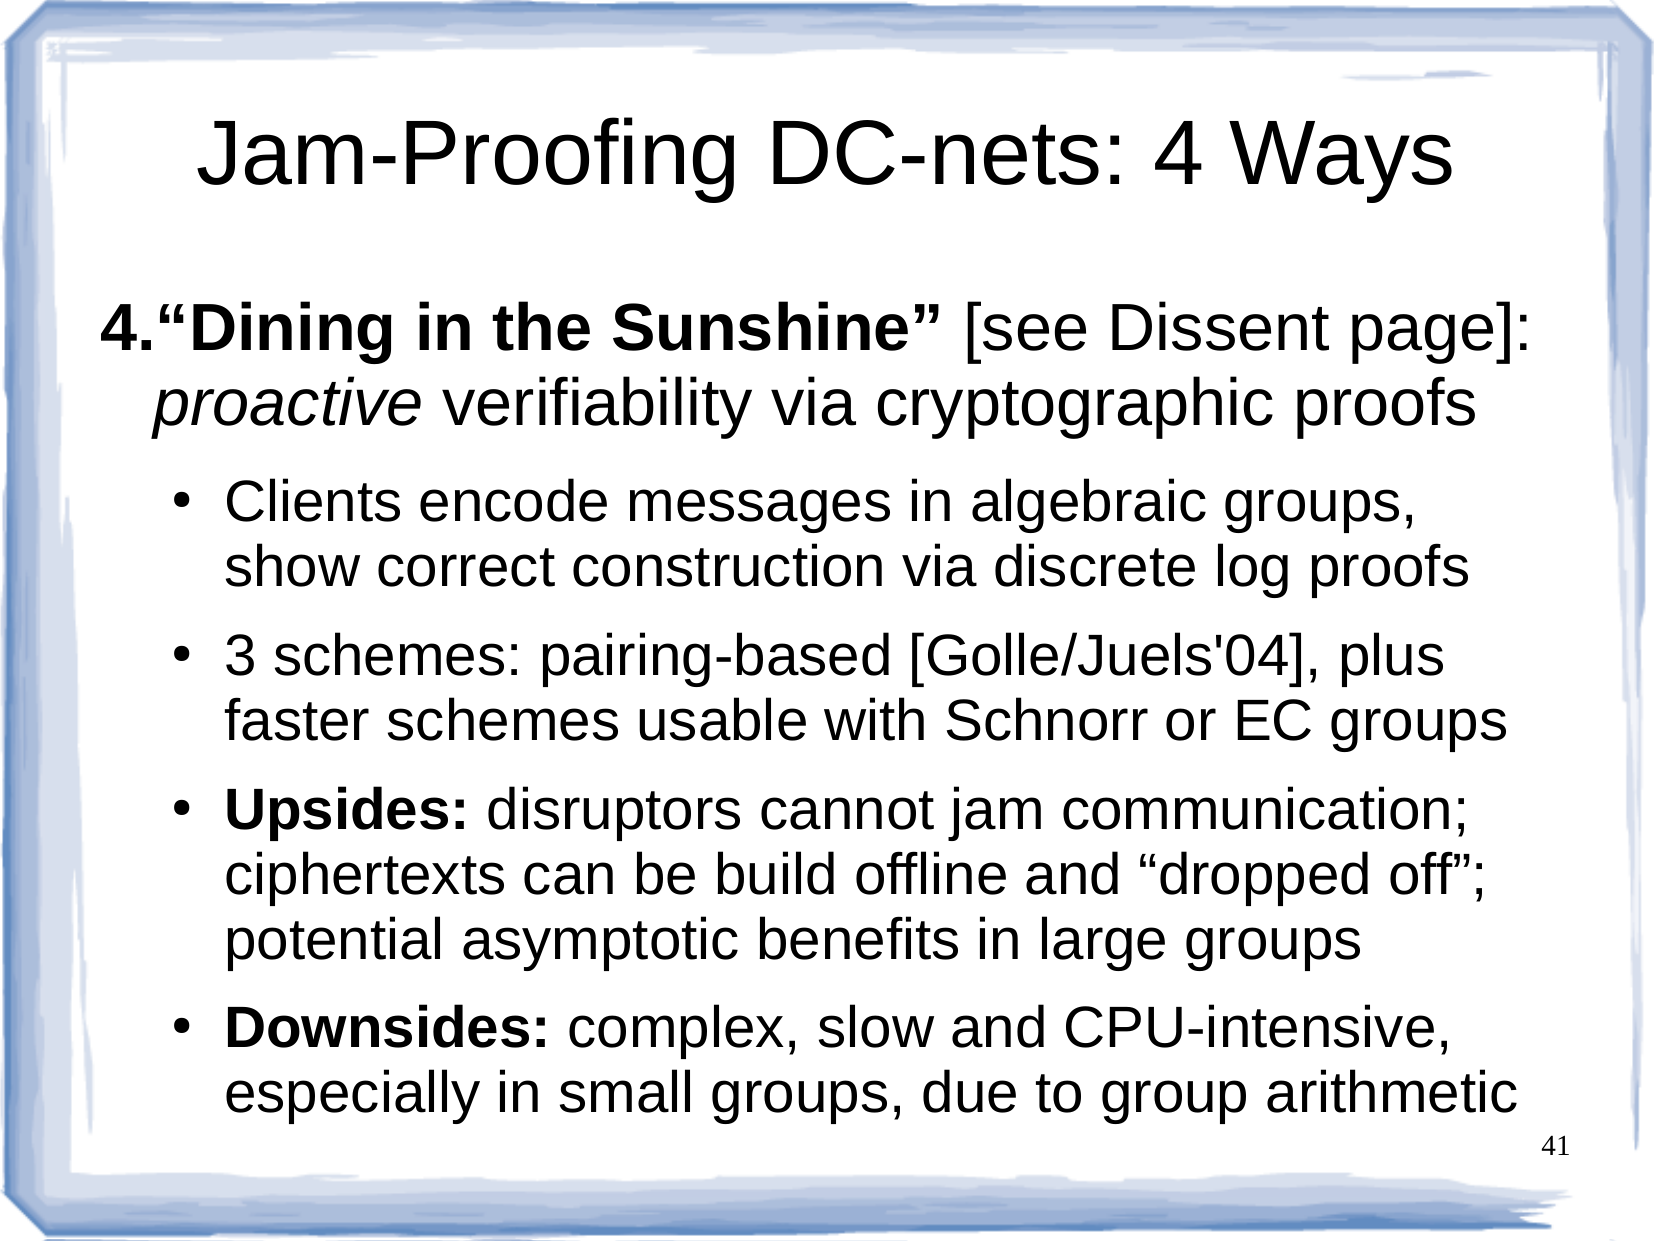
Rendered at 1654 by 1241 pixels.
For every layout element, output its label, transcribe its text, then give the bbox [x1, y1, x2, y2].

picture [0, 0, 1654, 1241]
list “Dining in the Sunshine” [see Dissent page]: proactive verifiability via cryptographic proofs Clients encode messages in algebraic groups, show correct construction via discrete log proofs 3 schemes: pairing-based [Golle/Juels'04], plus faster schemes usable with Schnorr or EC groups Upsides: disruptors cannot jam communication; ciphertexts can be build offline and “dropped off”; potential asymptotic benefits in large groups Downsides: complex, slow and CPU-intensive, especially in small groups, due to group arithmetic [82, 290, 1571, 1125]
title Jam-Proofing DC-nets: 4 Ways [82, 49, 1571, 257]
